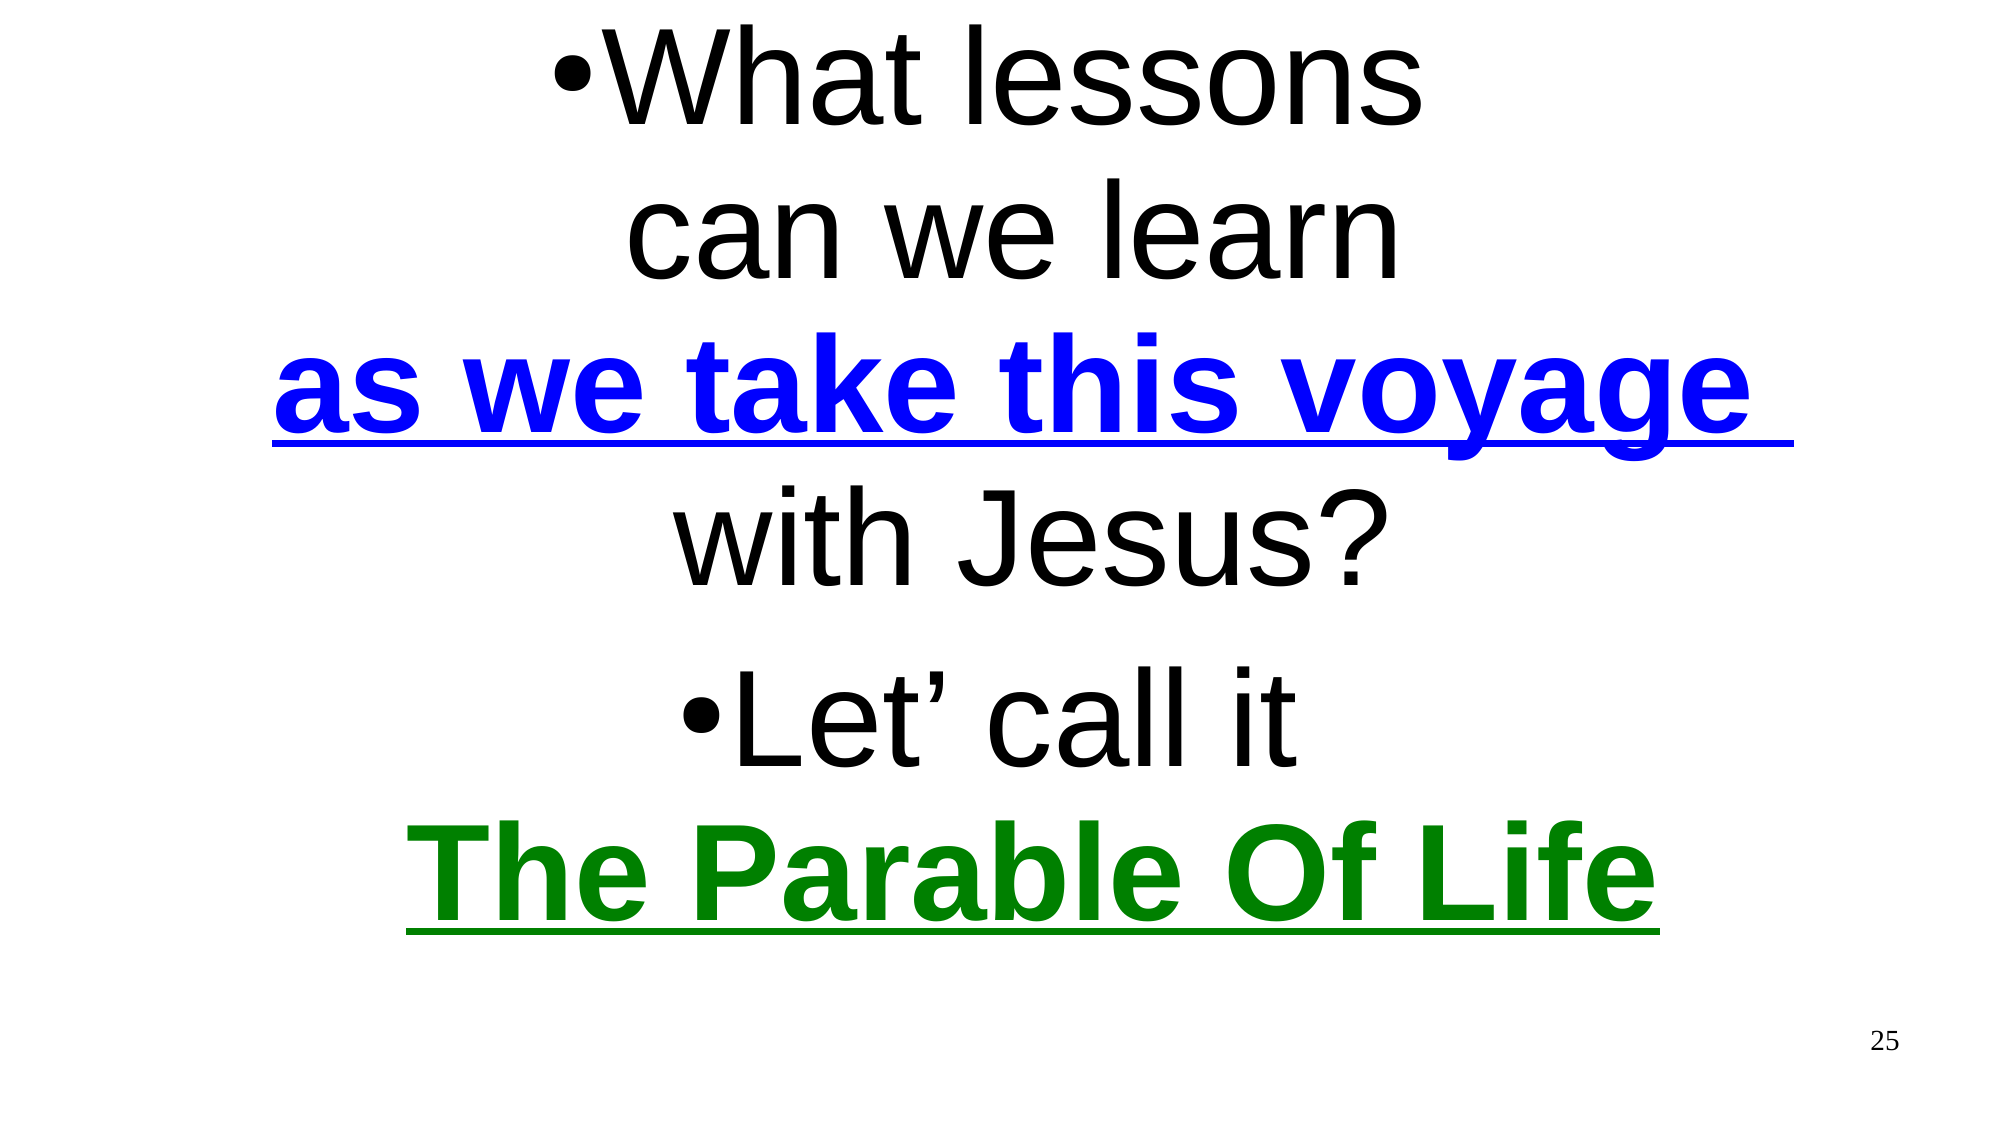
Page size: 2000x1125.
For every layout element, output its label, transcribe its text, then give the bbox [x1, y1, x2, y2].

list What lessons can we learn as we take this voyage with Jesus? Let’ call it The Parable Of Life [0, 0, 1996, 1123]
